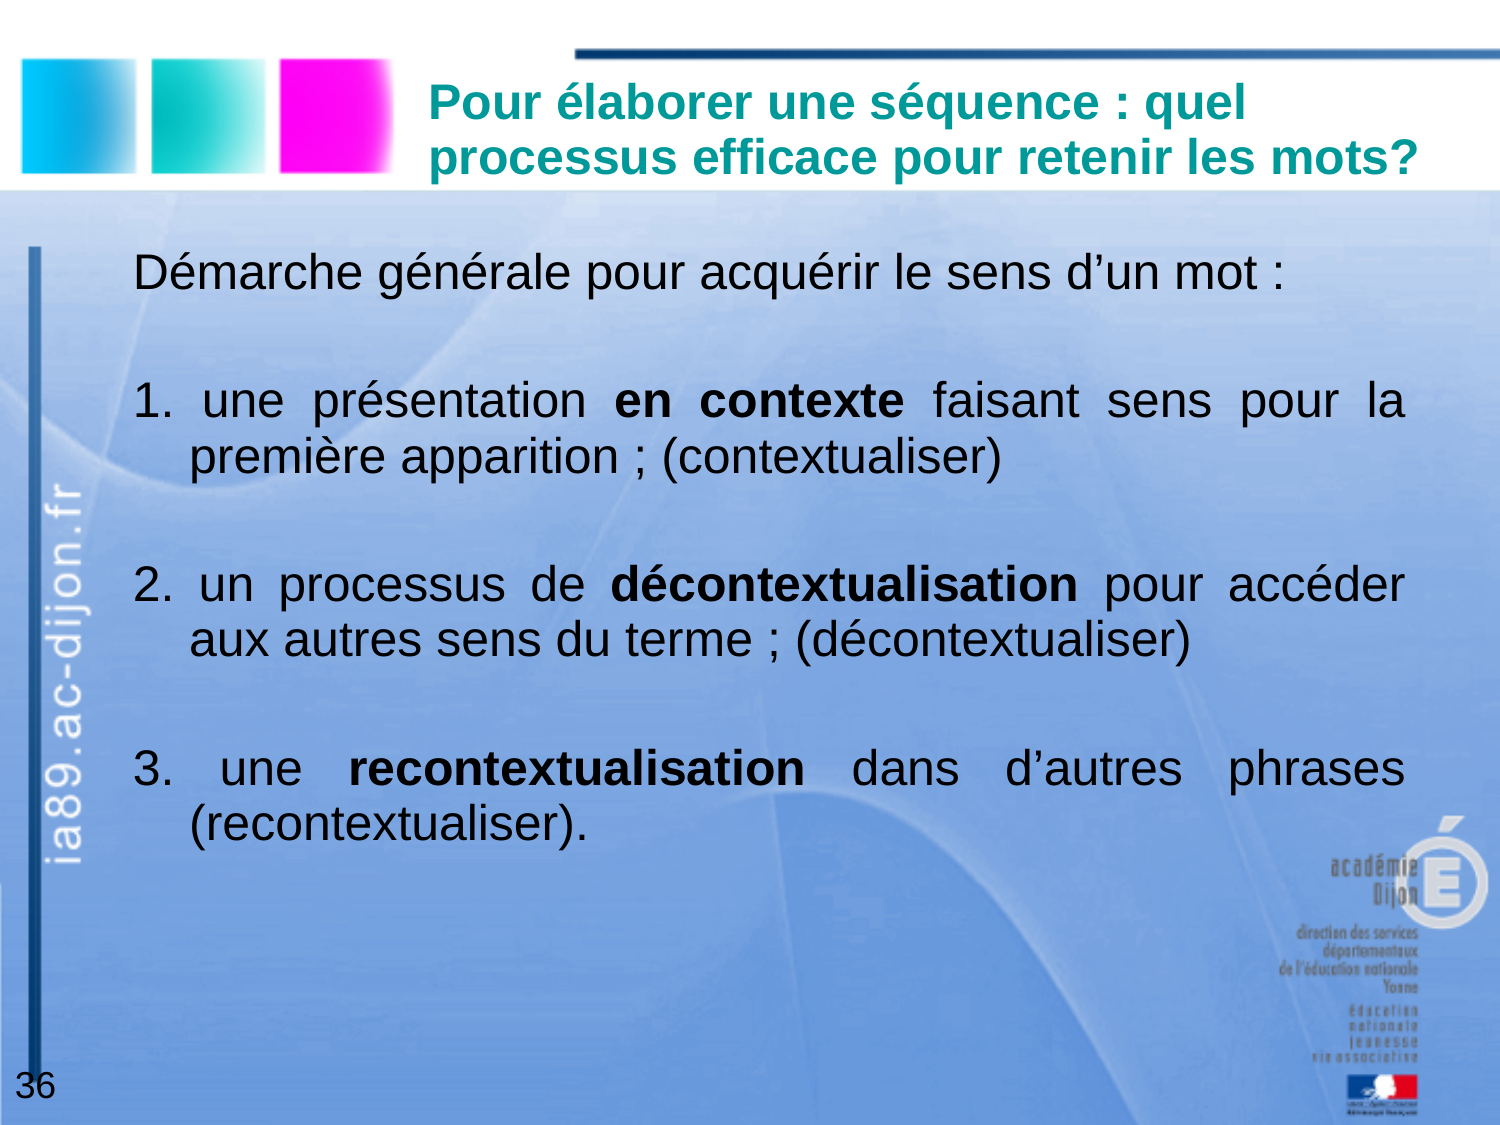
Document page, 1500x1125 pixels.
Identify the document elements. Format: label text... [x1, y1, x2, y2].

list Démarche générale pour acquérir le sens d’un mot : 1. une présentation en contexte faisant sens pour la première apparition ; (contextualiser) 2. un processus de décontextualisation pour accéder aux autres sens du terme ; (décontextualiser) 3. une recontextualisation dans d’autres phrases (recontextualiser). [118, 236, 1421, 904]
title Pour élaborer une séquence : quel processus efficace pour retenir les mots? [413, 59, 1447, 201]
text_box <numéro> [0, 1054, 657, 1125]
picture [0, 0, 1500, 1125]
